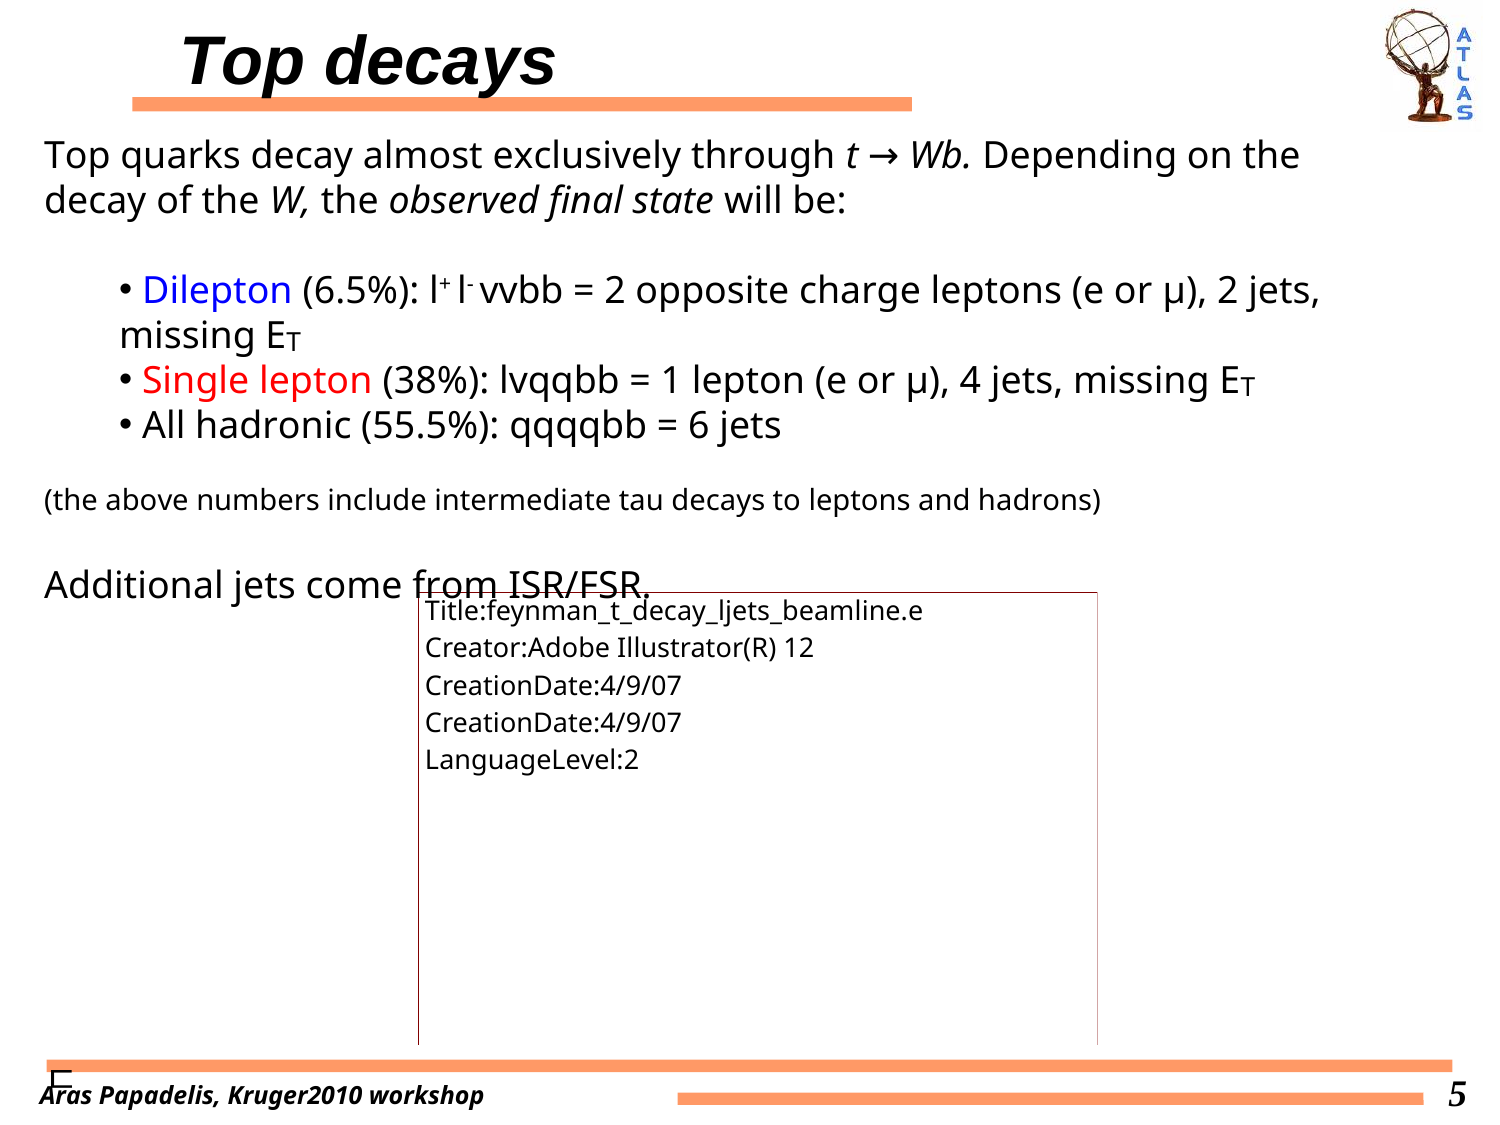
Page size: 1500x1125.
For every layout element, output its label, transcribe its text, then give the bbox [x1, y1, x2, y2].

picture [1380, 0, 1483, 132]
text_box Top quarks decay almost exclusively through t → Wb. Depending on the decay of the W, the observed final state will be: Dilepton (6.5%): l+ l- vvbb = 2 opposite charge leptons (e or μ), 2 jets, missing ET Single lepton (38%): lvqqbb = 1 lepton (e or μ), 4 jets, missing ET All hadronic (55.5%): qqqqbb = 6 jets (the above numbers include intermediate tau decays to leptons and hadrons) Additional jets come from ISR/FSR. ﾧ [29, 123, 1388, 912]
title Top decays [137, 11, 1342, 113]
picture [416, 912, 1098, 1045]
